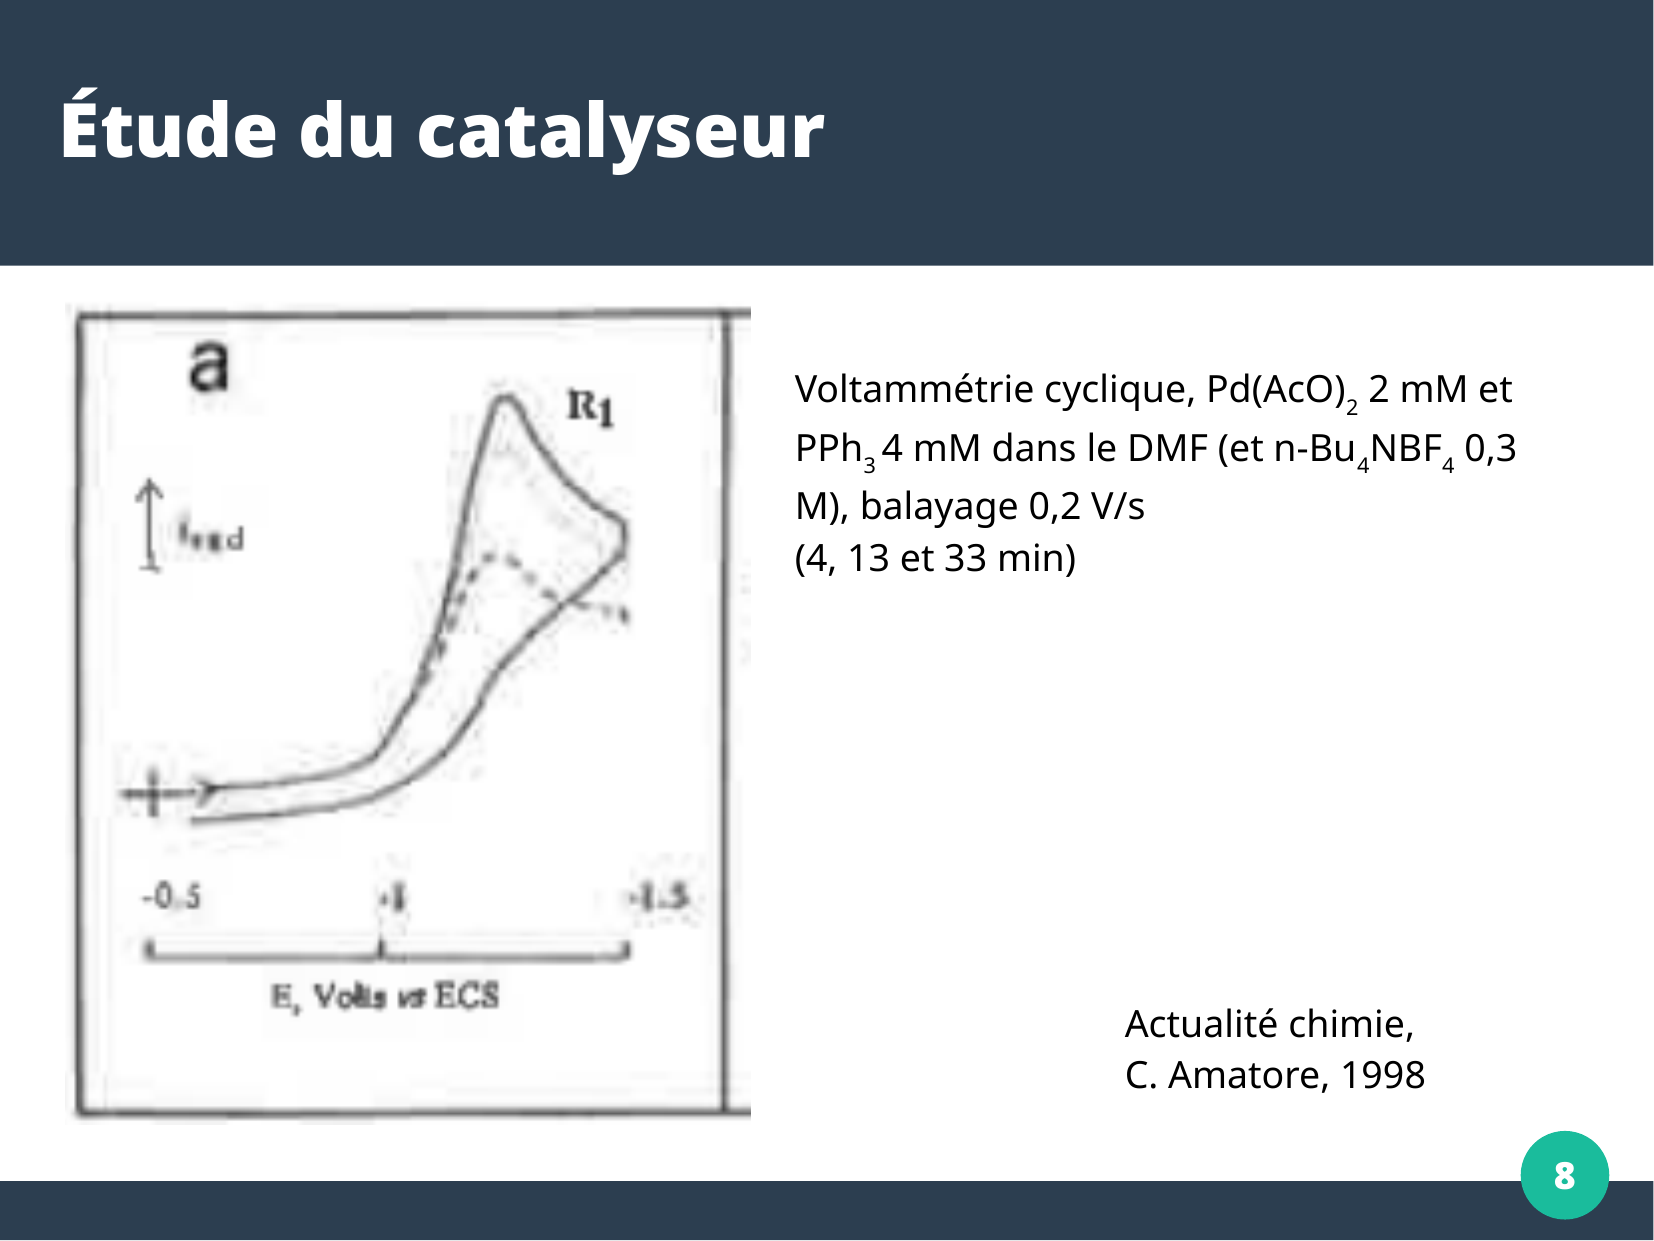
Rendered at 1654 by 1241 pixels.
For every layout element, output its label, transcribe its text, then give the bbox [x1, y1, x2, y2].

title Étude du catalyseur [59, 49, 1595, 207]
picture [65, 289, 751, 1126]
text_box Voltammétrie cyclique, Pd(AcO)2 2 mM et PPh3 4 mM dans le DMF (et n-Bu4NBF4 0,3 M), balayage 0,2 V/s (4, 13 et 33 min) [780, 355, 1561, 571]
text_box Actualité chimie, C. Amatore, 1998 [1110, 990, 1501, 1092]
